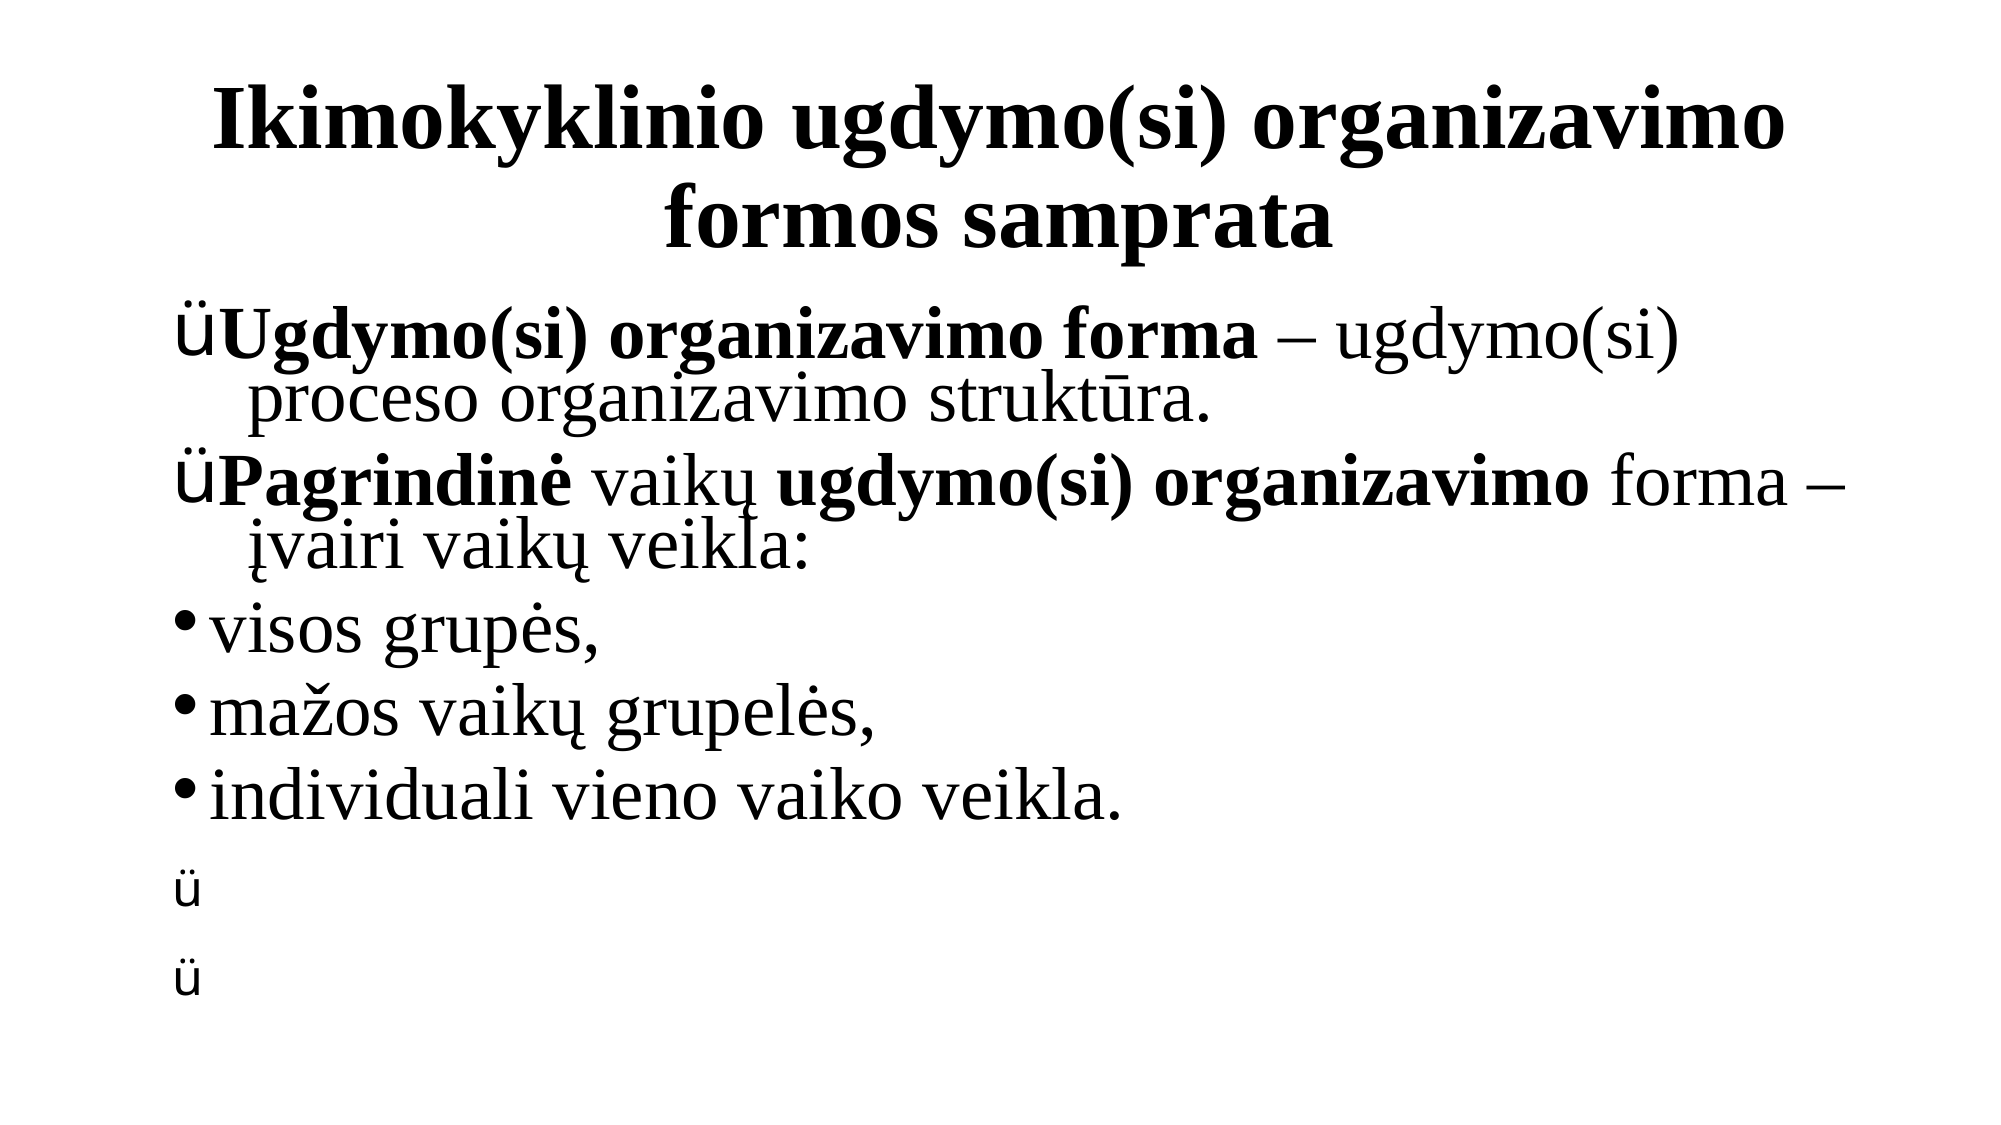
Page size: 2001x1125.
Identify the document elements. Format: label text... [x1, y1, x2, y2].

list Ugdymo(si) organizavimo forma – ugdymo(si) proceso organizavimo struktūra. Pagrindinė vaikų ugdymo(si) organizavimo forma – įvairi vaikų veikla: visos grupės, mažos vaikų grupelės, individuali vieno vaiko veikla. [157, 300, 1883, 1015]
title Ikimokyklinio ugdymo(si) organizavimo formos samprata [137, 59, 1863, 278]
